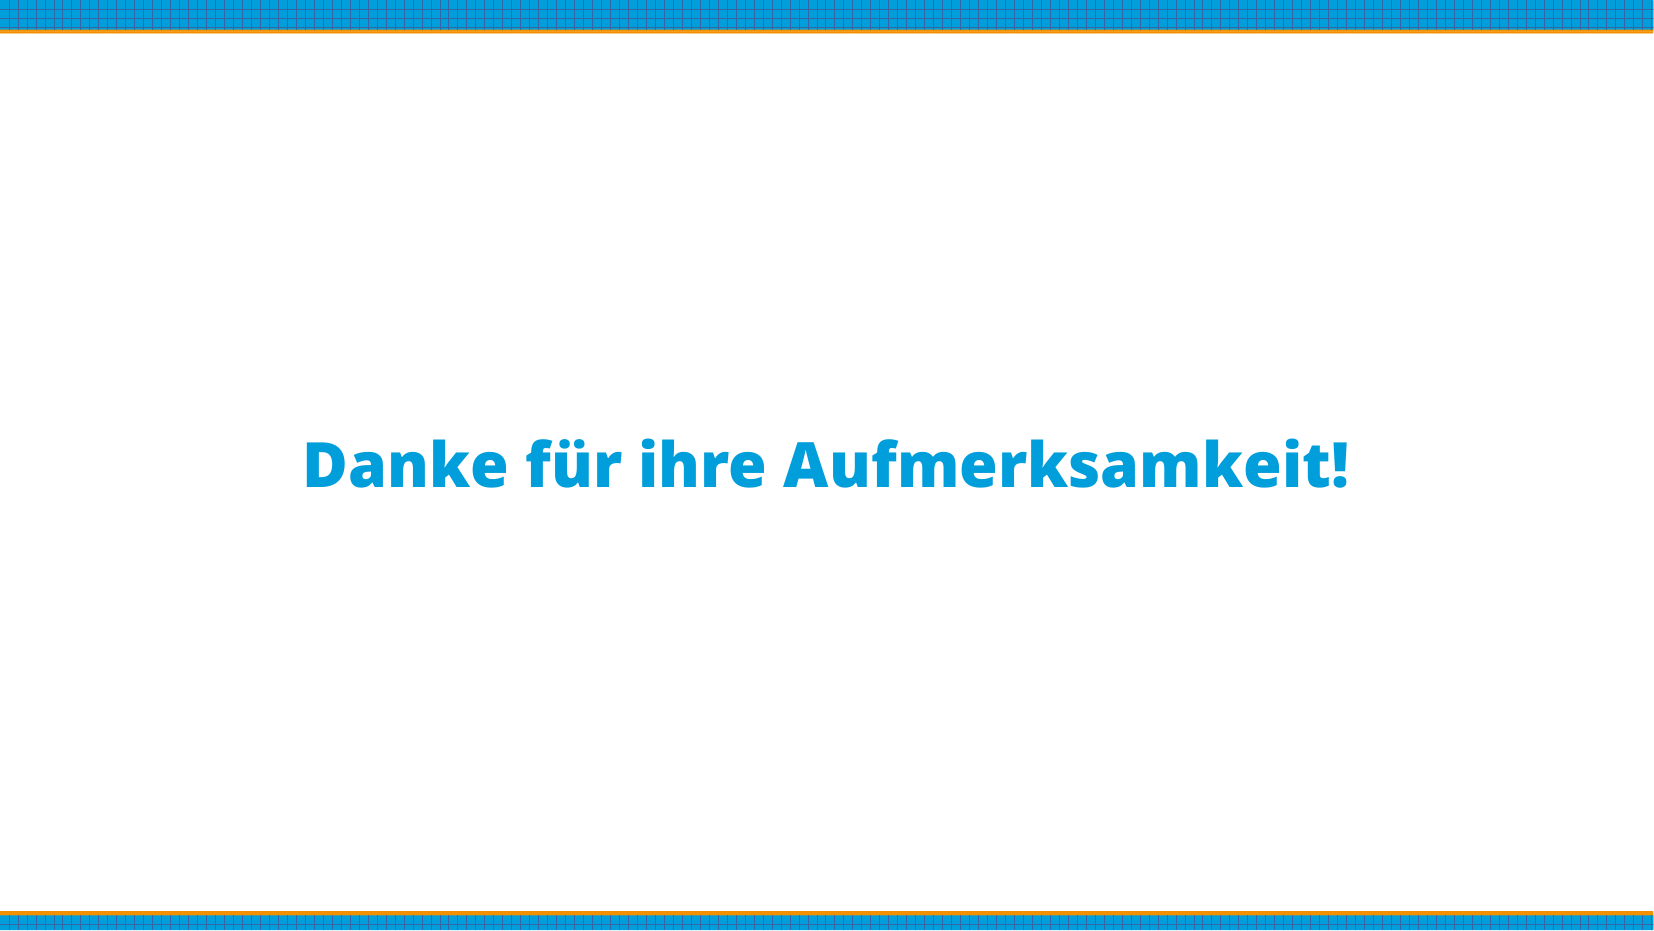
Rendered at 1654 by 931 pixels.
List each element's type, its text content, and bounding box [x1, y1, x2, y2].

subtitle Danke für ihre Aufmerksamkeit! [82, 103, 1571, 824]
